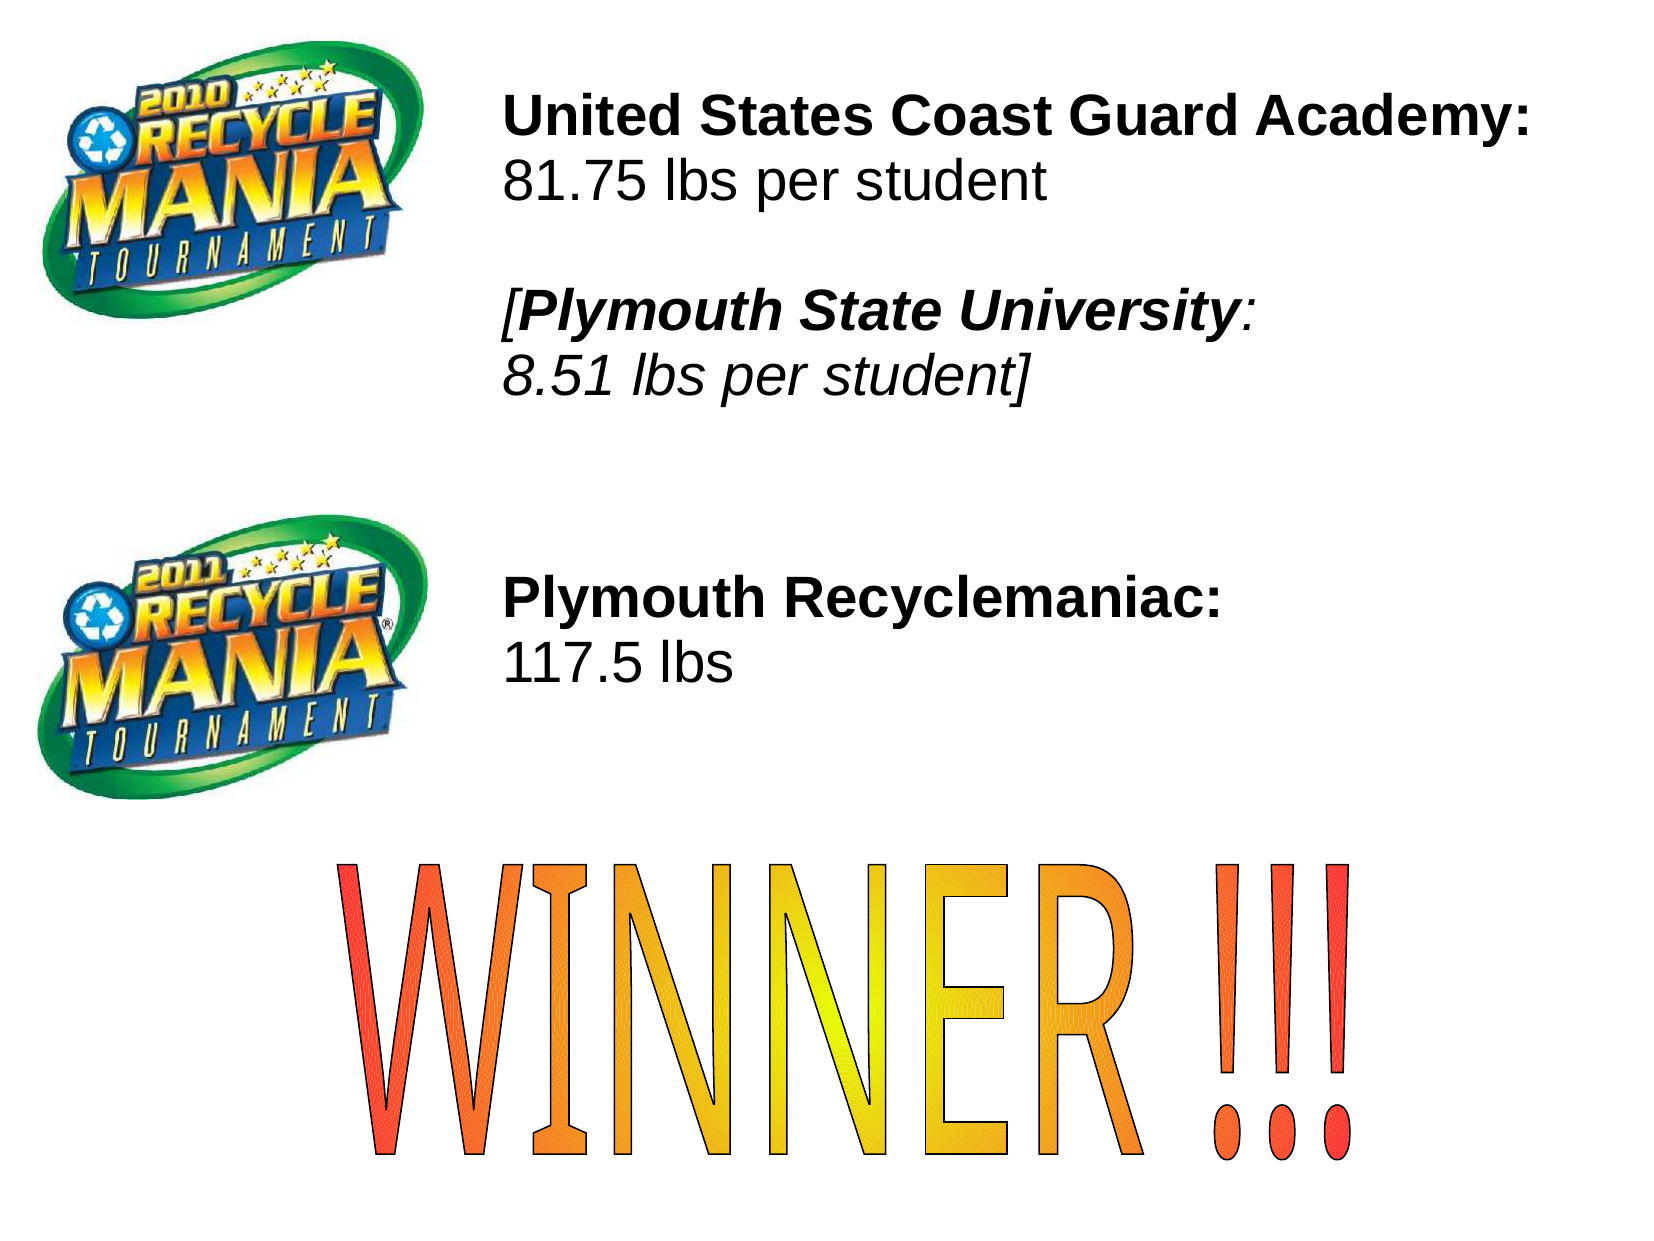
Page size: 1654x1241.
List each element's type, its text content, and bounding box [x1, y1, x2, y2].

text_box United States Coast Guard Academy: 81.75 lbs per student [Plymouth State University: 8.51 lbs per student] [487, 75, 1613, 415]
text_box Plymouth Recyclemaniac: 117.5 lbs [487, 557, 1257, 703]
text_box WINNER !!! [925, 864, 1008, 1155]
text_box WINNER !!! [337, 864, 523, 1155]
text_box WINNER !!! [1271, 864, 1294, 1073]
text_box WINNER !!! [1326, 864, 1349, 1073]
text_box WINNER !!! [1216, 864, 1239, 1073]
text_box WINNER !!! [533, 864, 587, 1155]
text_box WINNER !!! [1324, 1104, 1350, 1160]
picture [37, 35, 428, 325]
text_box WINNER !!! [1269, 1104, 1295, 1160]
text_box WINNER !!! [614, 864, 731, 1155]
text_box WINNER !!! [769, 864, 886, 1155]
text_box WINNER !!! [1214, 1104, 1240, 1160]
picture [37, 514, 428, 800]
text_box WINNER !!! [1039, 864, 1144, 1155]
